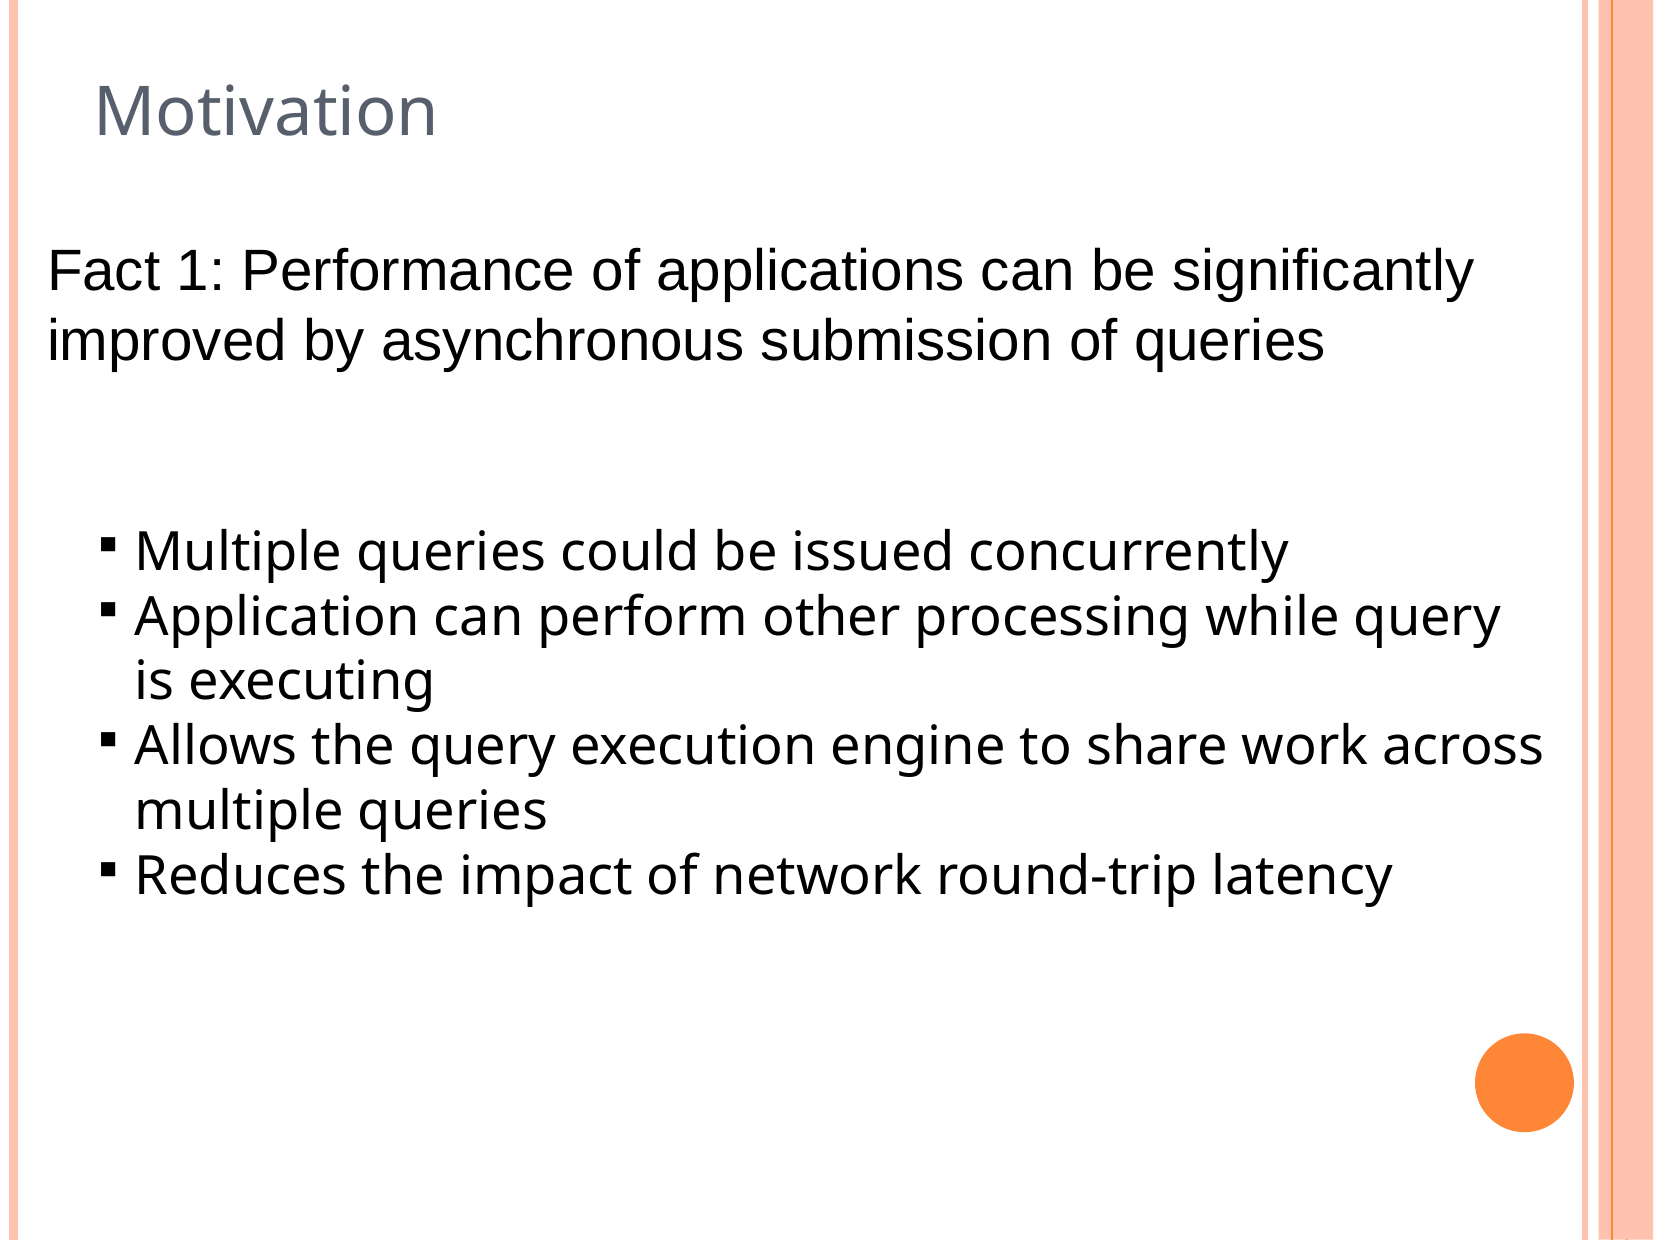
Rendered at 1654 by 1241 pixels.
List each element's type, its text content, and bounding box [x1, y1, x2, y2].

text_box Fact 1: Performance of applications can be significantly improved by asynchronous submission of queries [32, 224, 1654, 370]
text_box Multiple queries could be issued concurrently Application can perform other processing while query is executing Allows the query execution engine to share work across multiple queries Reduces the impact of network round-trip latency [82, 507, 1571, 870]
text_box Motivation [76, 0, 1565, 158]
